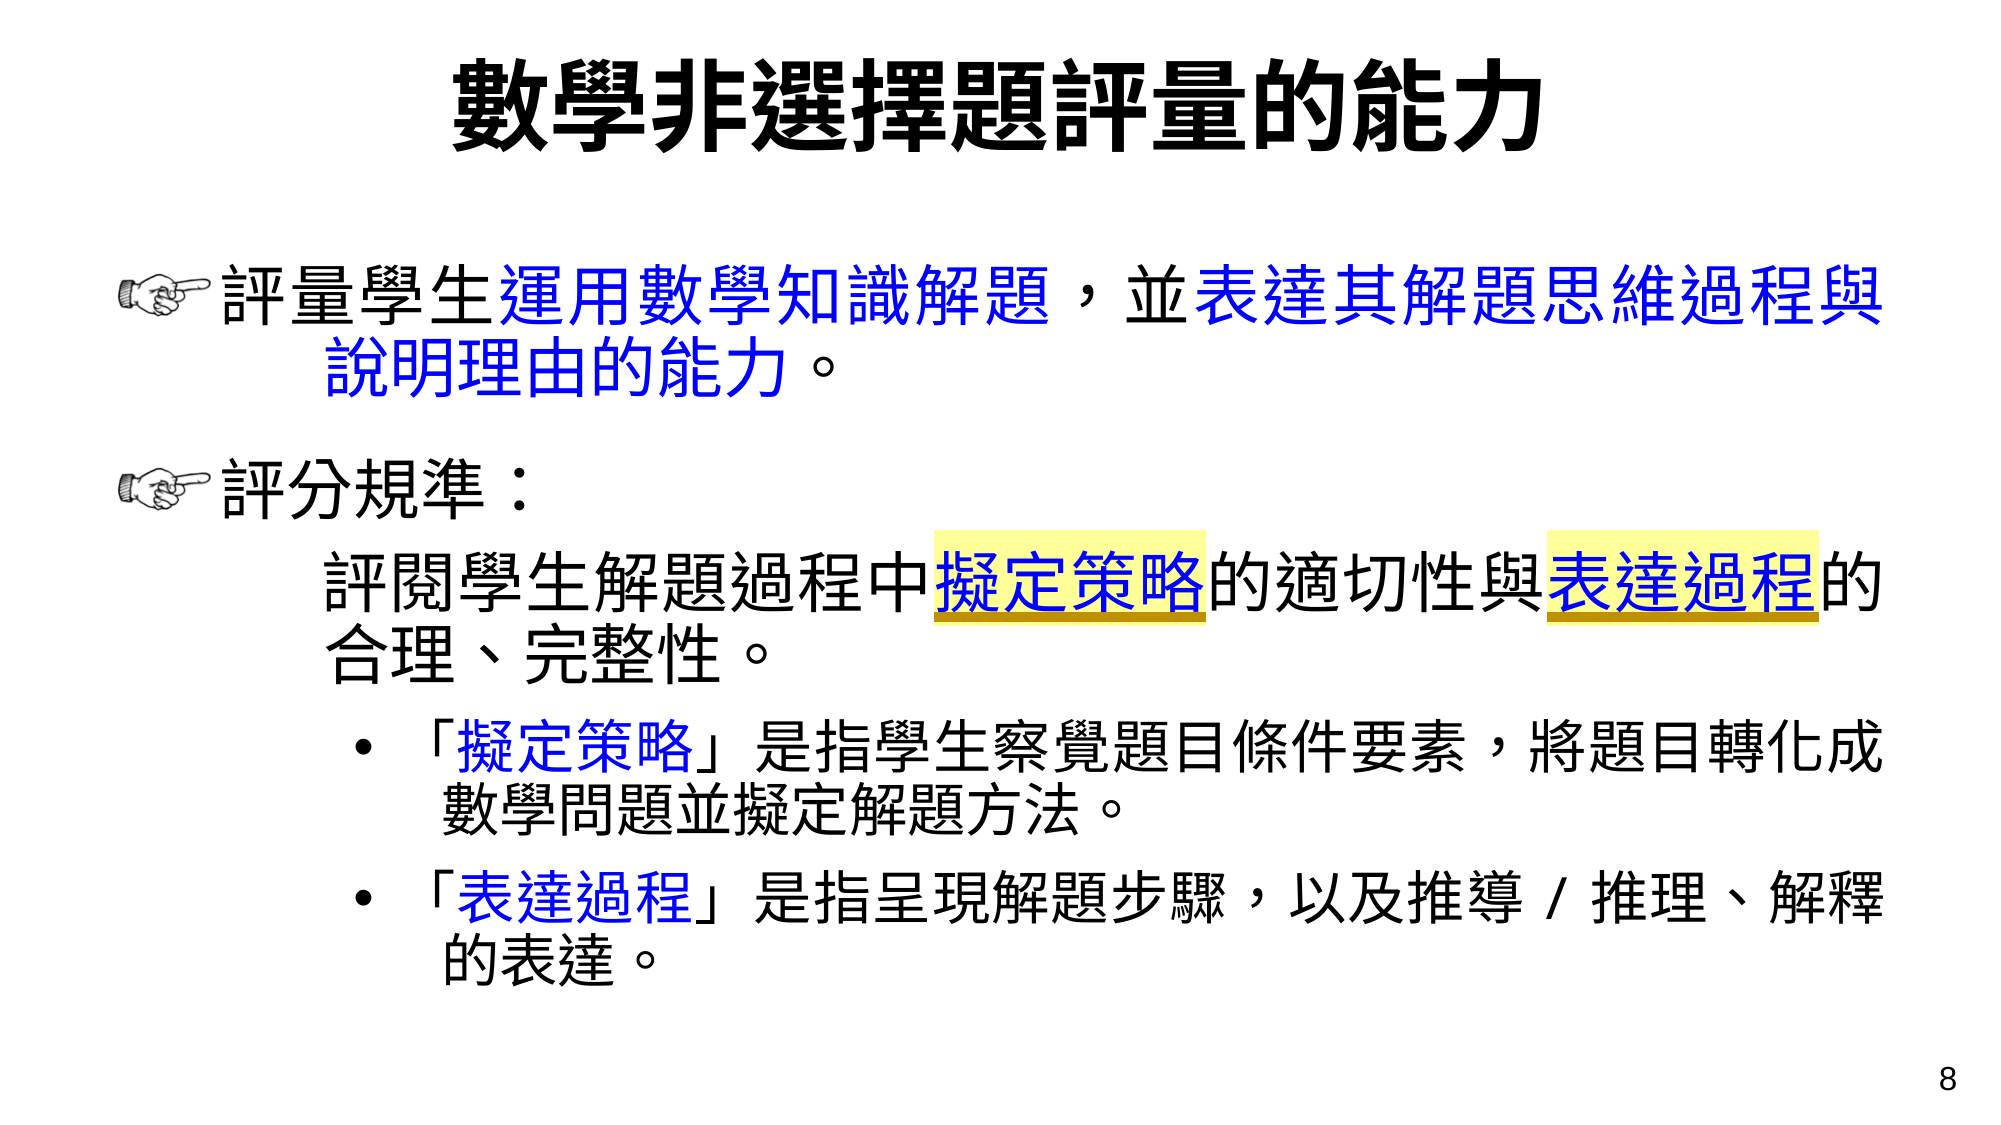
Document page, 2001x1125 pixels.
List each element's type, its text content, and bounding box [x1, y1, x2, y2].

list 評量學生運用數學知識解題，並表達其解題思維過程與說明理由的能力。 評分規準： 評閱學生解題過程中擬定策略的適切性與表達過程的合理、完整性。 「擬定策略」是指學生察覺題目條件要素，將題目轉化成數學問題並擬定解題方法。 「表達過程」是指呈現解題步驟，以及推導/推理、解釋的表達。 [101, 254, 1901, 1065]
title 數學非選擇題評量的能力 [137, 2, 1863, 220]
text_box 8 [1923, 1047, 2000, 1108]
